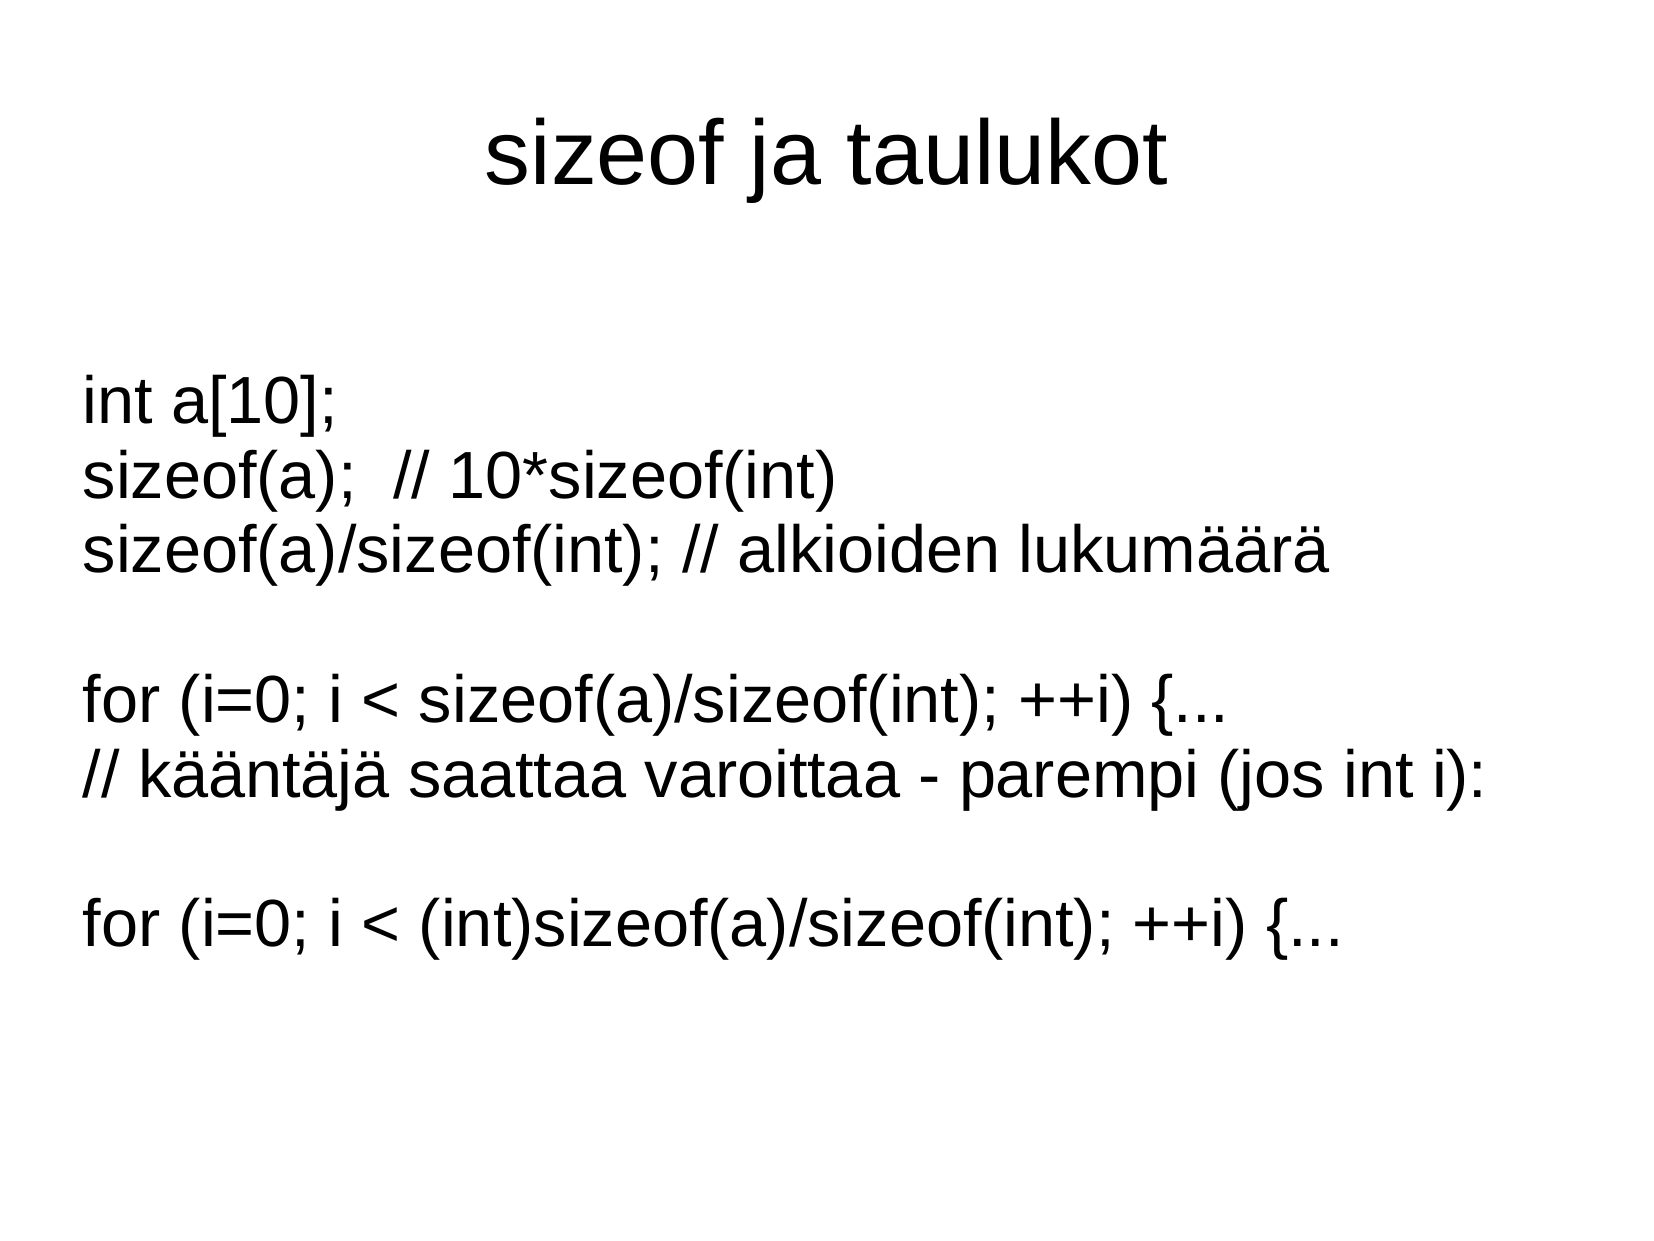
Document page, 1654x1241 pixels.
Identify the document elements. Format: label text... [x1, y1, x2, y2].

title sizeof ja taulukot [82, 56, 1571, 250]
subtitle int a[10]; sizeof(a); // 10*sizeof(int) sizeof(a)/sizeof(int); // alkioiden lukumäärä for (i=0; i < sizeof(a)/sizeof(int); ++i) {... // kääntäjä saattaa varoittaa - parempi (jos int i): for (i=0; i < (int)sizeof(a)/sizeof(int); ++i) {... [82, 297, 1571, 1102]
